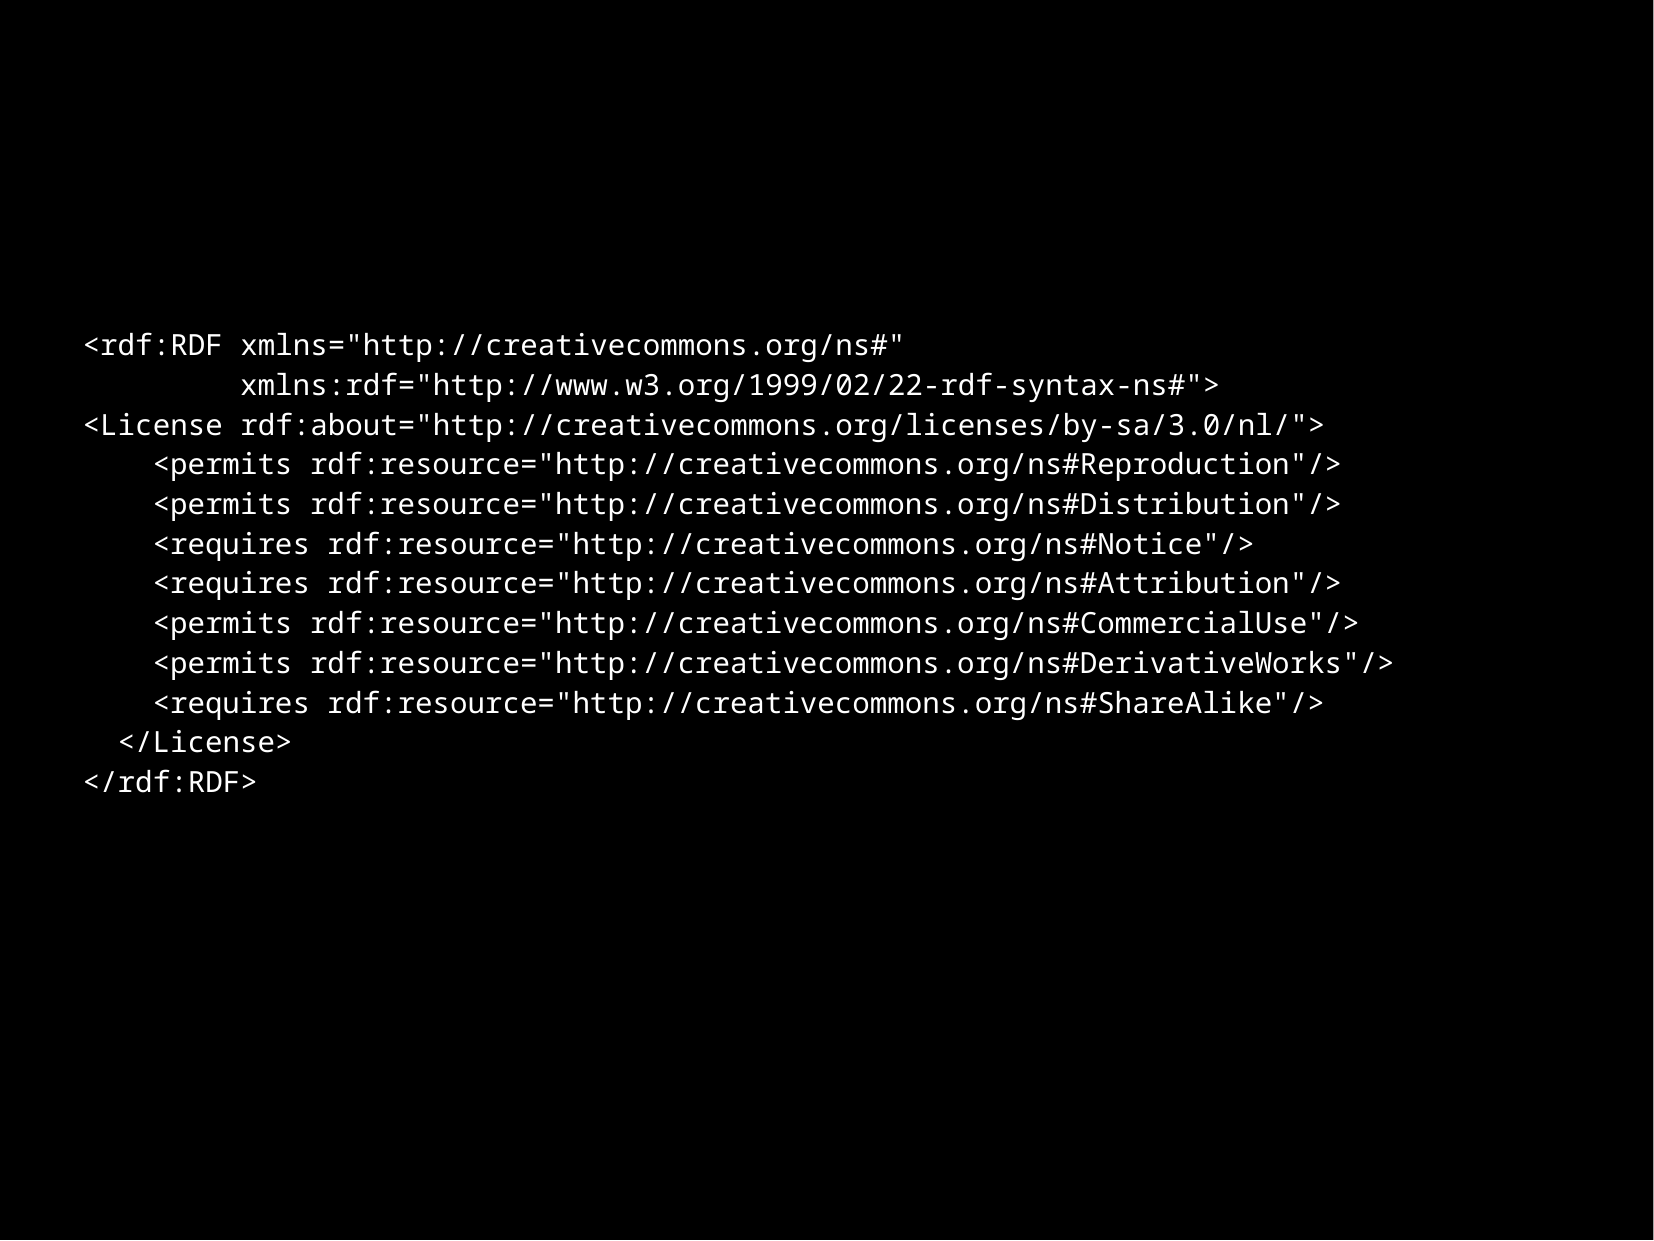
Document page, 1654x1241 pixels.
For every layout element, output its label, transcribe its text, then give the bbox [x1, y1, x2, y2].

subtitle <rdf:RDF xmlns="http://creativecommons.org/ns#" xmlns:rdf="http://www.w3.org/1999/02/22-rdf-syntax-ns#"> <License rdf:about="http://creativecommons.org/licenses/by-sa/3.0/nl/"> <permits rdf:resource="http://creativecommons.org/ns#Reproduction"/> <permits rdf:resource="http://creativecommons.org/ns#Distribution"/> <requires rdf:resource="http://creativecommons.org/ns#Notice"/> <requires rdf:resource="http://creativecommons.org/ns#Attribution"/> <permits rdf:resource="http://creativecommons.org/ns#CommercialUse"/> <permits rdf:resource="http://creativecommons.org/ns#DerivativeWorks"/> <requires rdf:resource="http://creativecommons.org/ns#ShareAlike"/> </License> </rdf:RDF> [82, 49, 1571, 1109]
